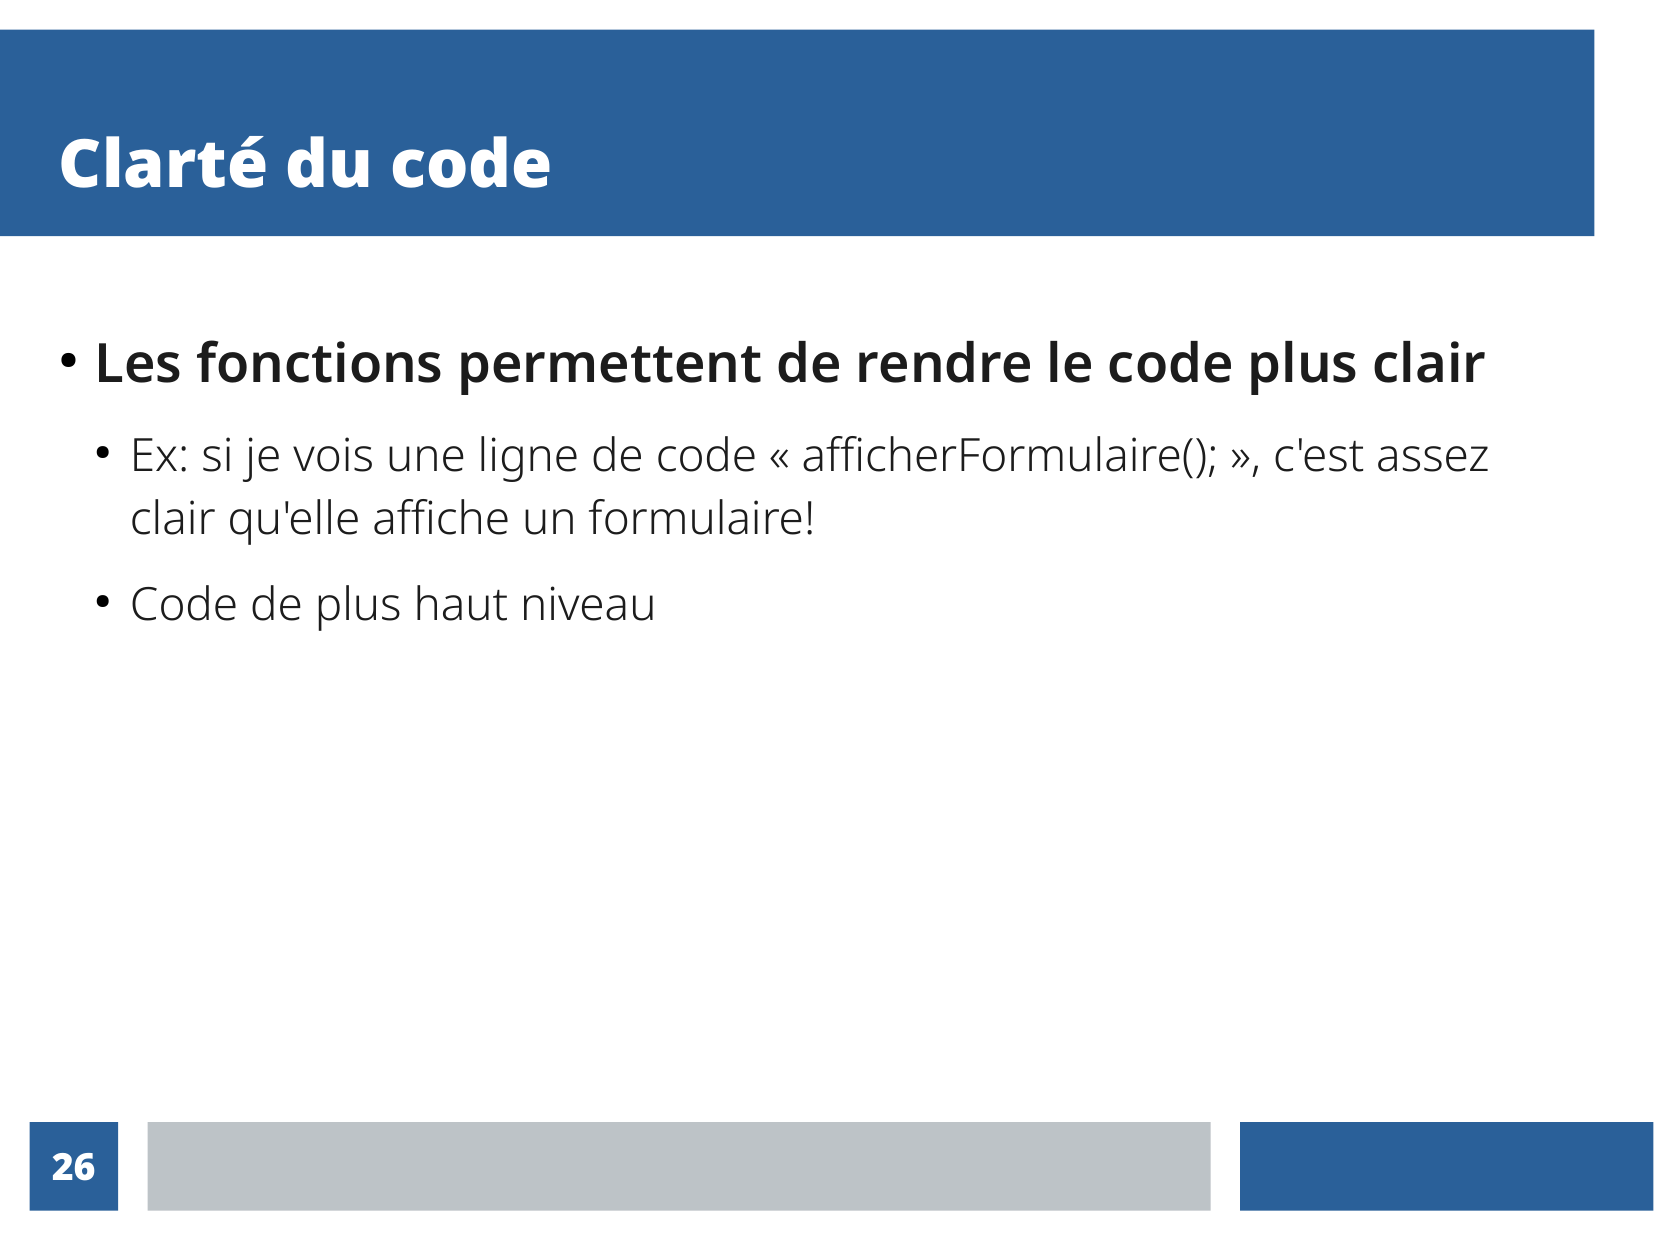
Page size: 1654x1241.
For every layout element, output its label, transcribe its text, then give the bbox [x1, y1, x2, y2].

title Clarté du code [59, 59, 1595, 207]
list Les fonctions permettent de rendre le code plus clair Ex: si je vois une ligne de code « afficherFormulaire(); », c'est assez clair qu'elle affiche un formulaire! Code de plus haut niveau [59, 324, 1565, 1093]
